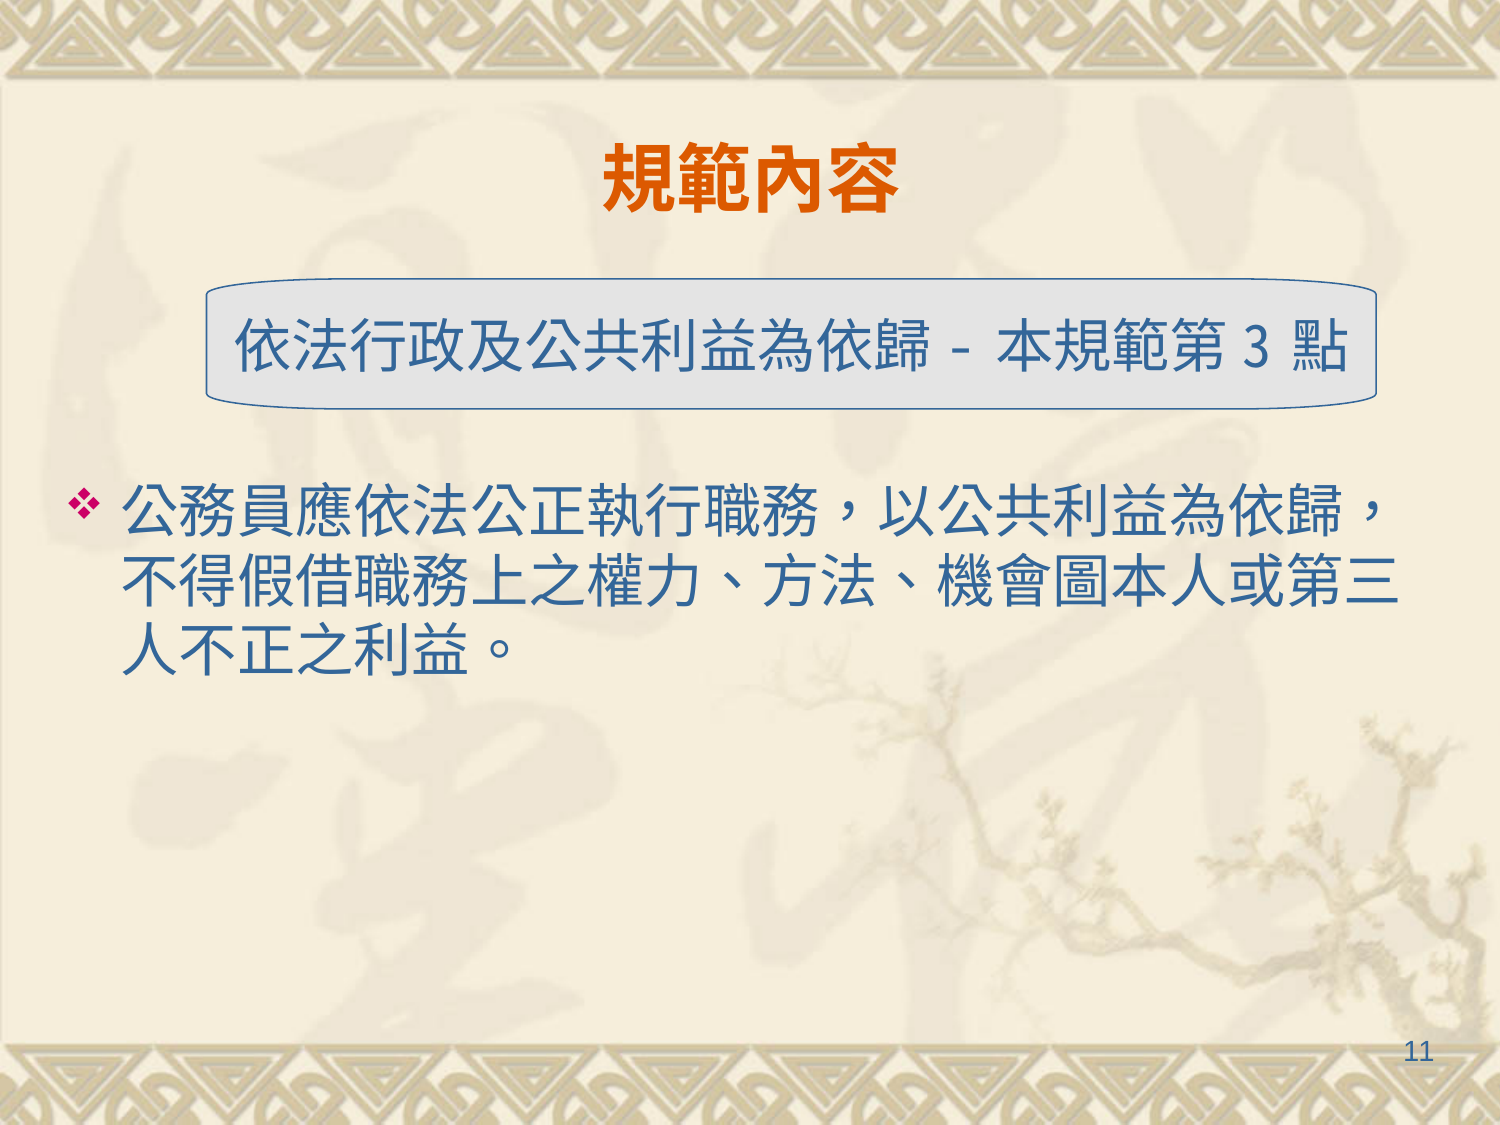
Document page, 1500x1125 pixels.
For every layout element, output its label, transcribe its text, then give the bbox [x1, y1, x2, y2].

text_box 依法行政及公共利益為依歸-本規範第3點 [206, 278, 1377, 409]
title 規範內容 [537, 113, 967, 240]
picture [0, 0, 1500, 1125]
list 公務員應依法公正執行職務，以公共利益為依歸，不得假借職務上之權力、方法、機會圖本人或第三人不正之利益。 [49, 466, 1451, 1001]
text_box <編號> [1074, 1024, 1451, 1103]
